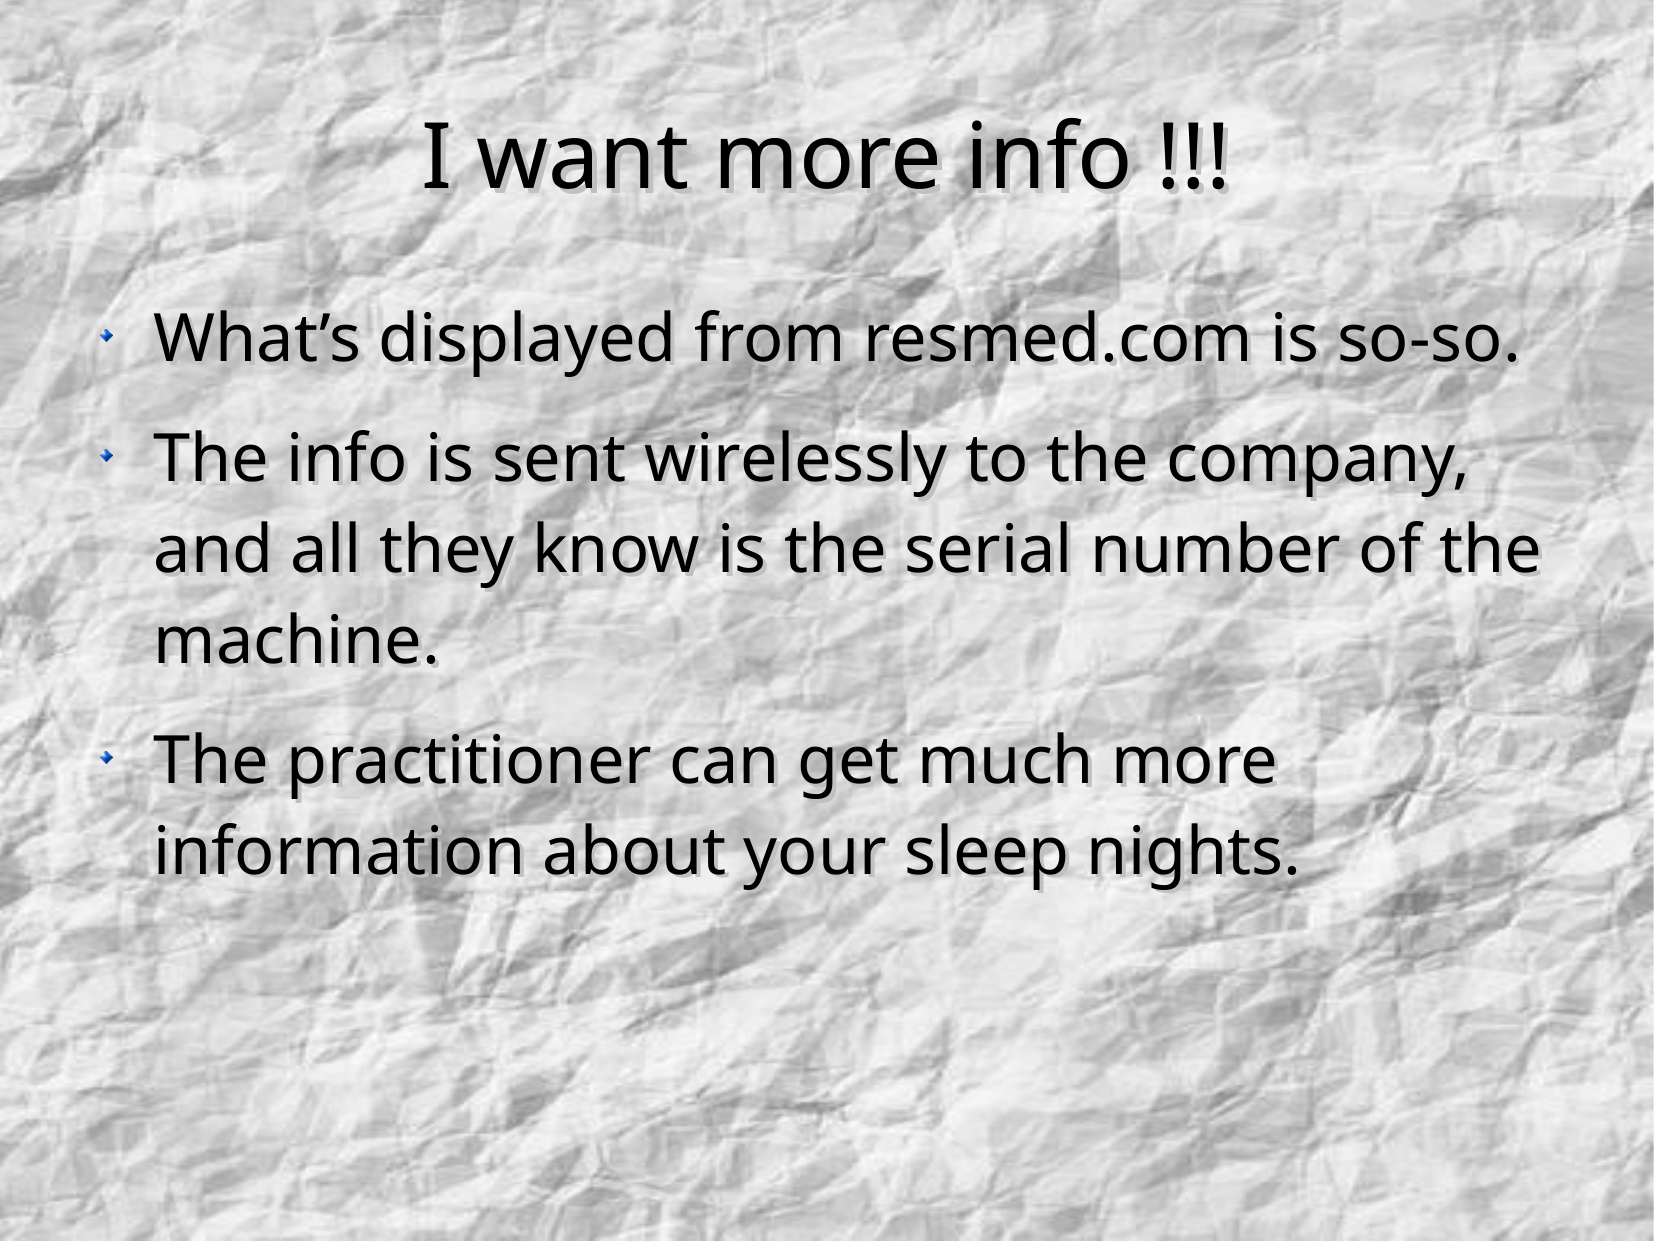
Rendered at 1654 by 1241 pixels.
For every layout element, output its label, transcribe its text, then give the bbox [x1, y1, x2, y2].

list What’s displayed from resmed.com is so-so. The info is sent wirelessly to the company, and all they know is the serial number of the machine. The practitioner can get much more information about your sleep nights. [82, 290, 1571, 1010]
title I want more info !!! [82, 49, 1571, 257]
picture [0, 0, 1654, 1241]
